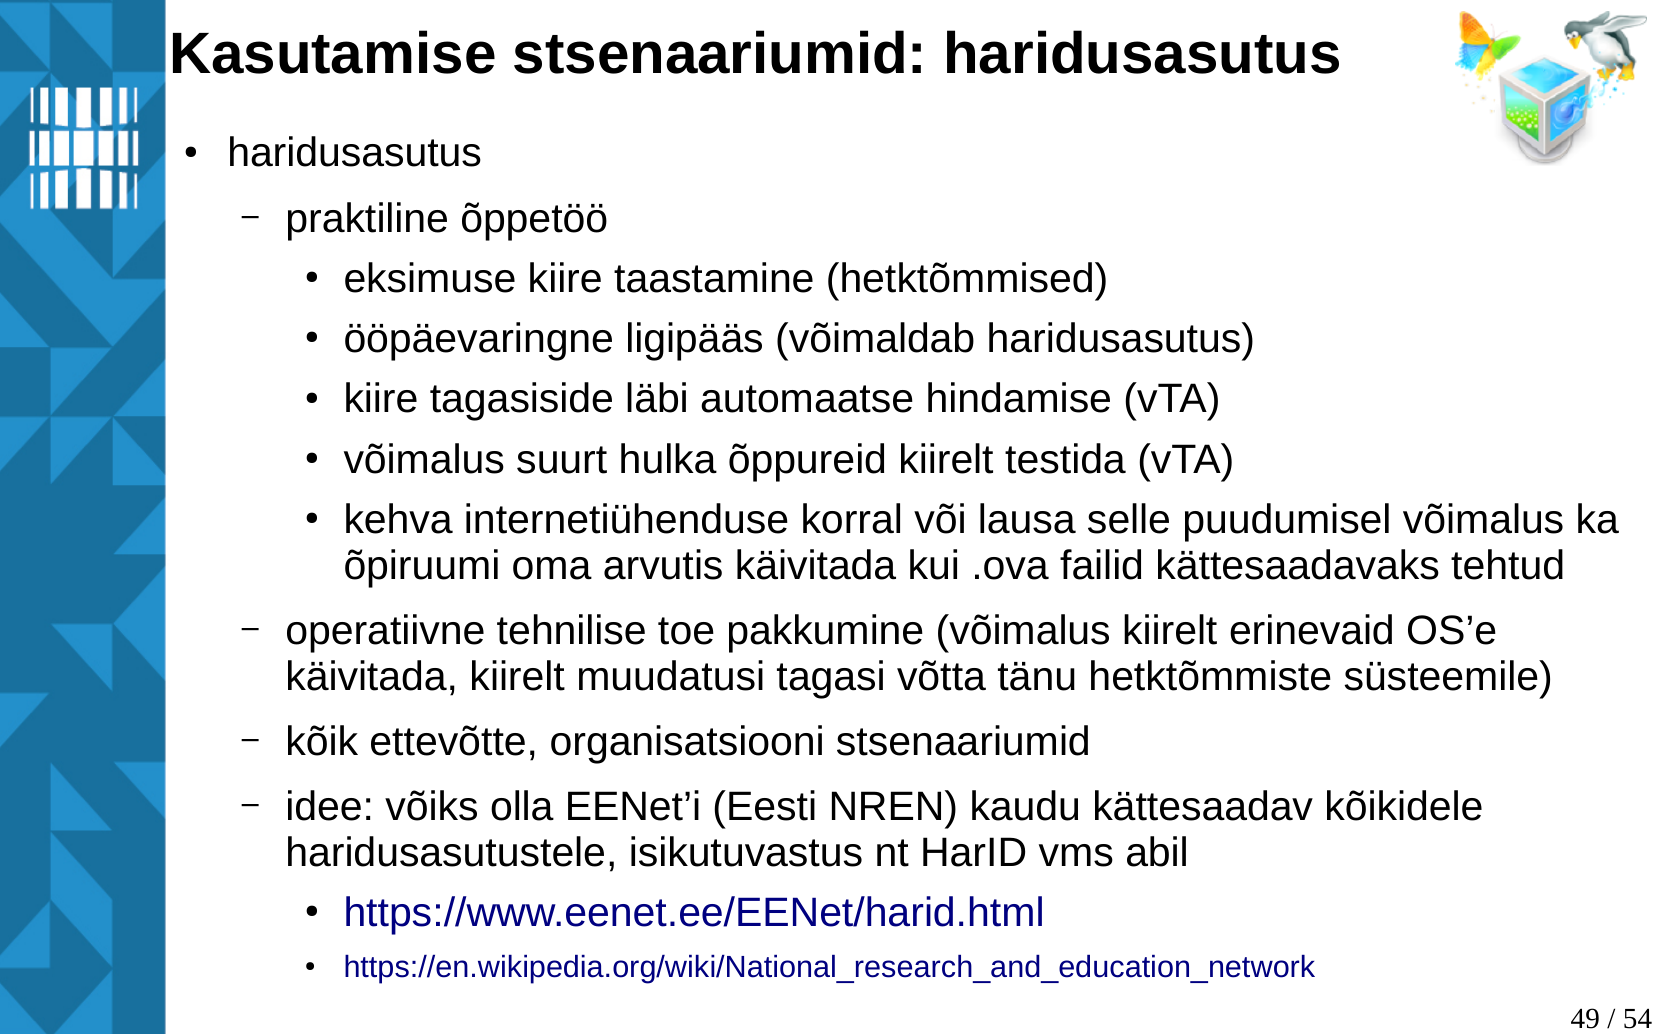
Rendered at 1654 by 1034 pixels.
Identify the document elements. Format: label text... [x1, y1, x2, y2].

list haridusasutus praktiline õppetöö eksimuse kiire taastamine (hetktõmmised) ööpäevaringne ligipääs (võimaldab haridusasutus) kiire tagasiside läbi automaatse hindamise (vTA) võimalus suurt hulka õppureid kiirelt testida (vTA) kehva internetiühenduse korral või lausa selle puudumisel võimalus ka õpiruumi oma arvutis käivitada kui .ova failid kättesaadavaks tehtud operatiivne tehnilise toe pakkumine (võimalus kiirelt erinevaid OS’e käivitada, kiirelt muudatusi tagasi võtta tänu hetktõmmiste süsteemile) kõik ettevõtte, organisatsiooni stsenaariumid idee: võiks olla EENet’i (Eesti NREN) kaudu kättesaadav kõikidele haridusasutustele, isikutuvastus nt HarID vms abil https://www.eenet.ee/EENet/harid.html https://en.wikipedia.org/wiki/National_research_and_education_network [169, 129, 1630, 997]
picture [1452, 7, 1653, 166]
title Kasutamise stsenaariumid: haridusasutus [169, 11, 1452, 95]
